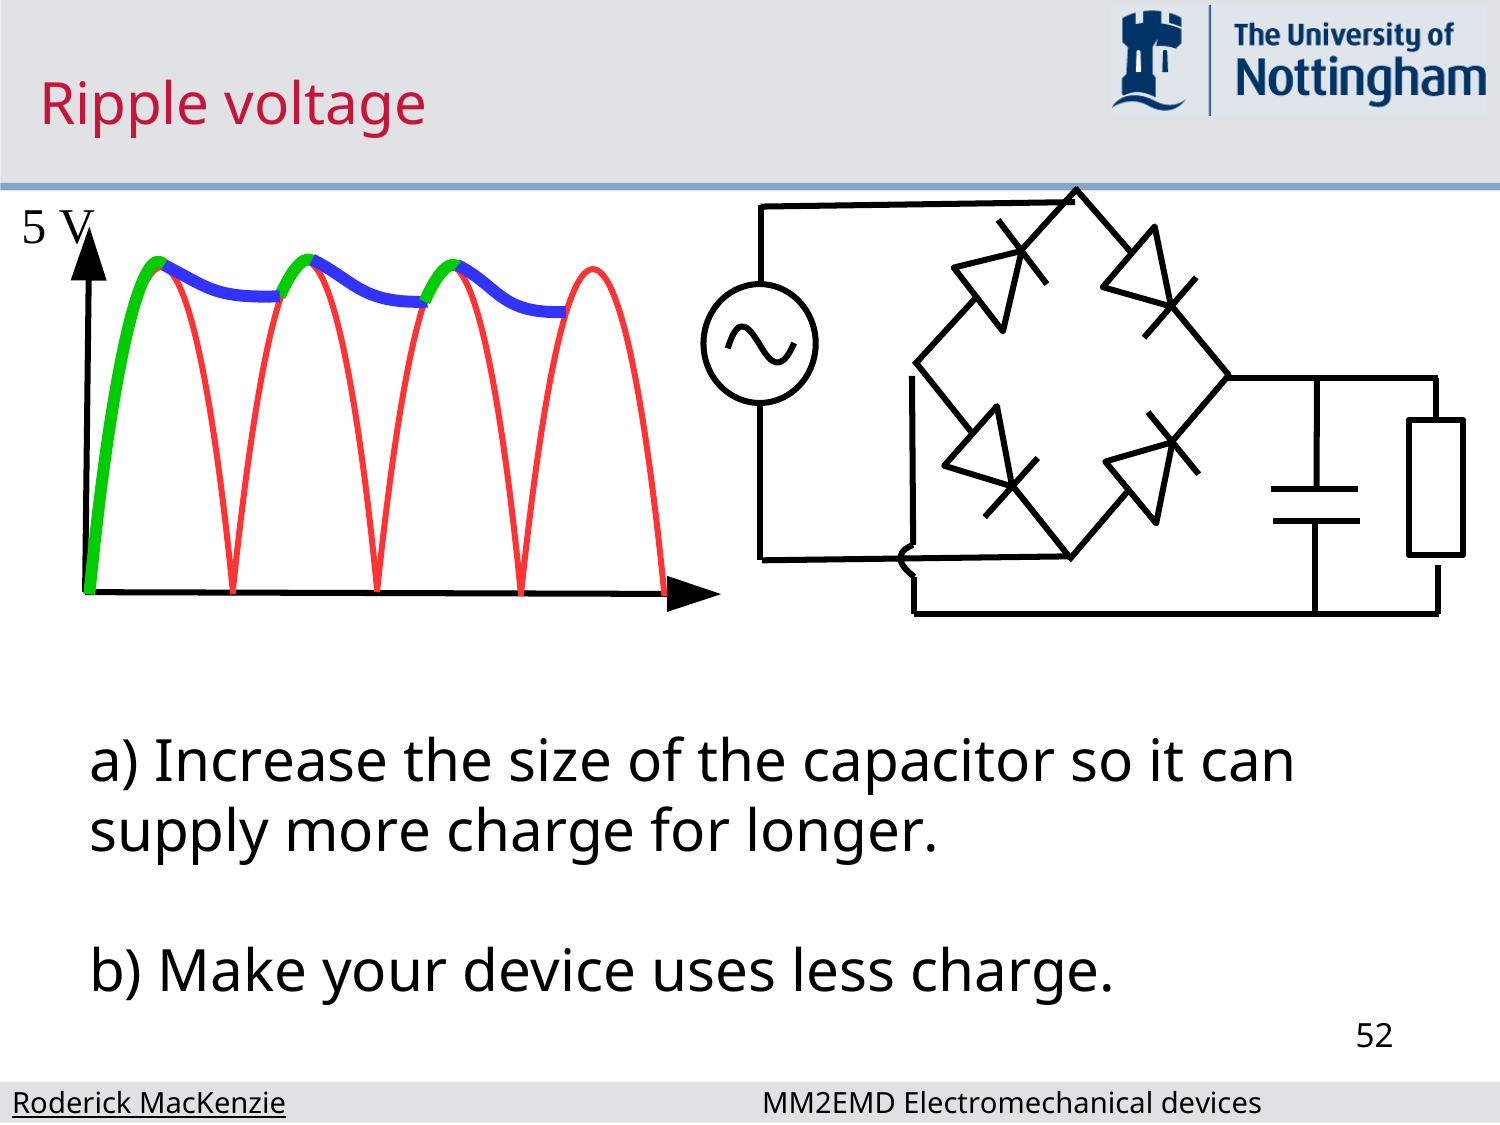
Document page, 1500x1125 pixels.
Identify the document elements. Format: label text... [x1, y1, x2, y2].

text_box 5 V [124, 271, 201, 379]
text_box 5 V [182, 282, 275, 379]
title Ripple voltage [24, 0, 1011, 212]
text_box [953, 252, 1021, 332]
title Ripple voltage [764, 207, 1011, 212]
text_box [1102, 226, 1170, 306]
text_box 5 V [6, 185, 316, 379]
text_box [944, 406, 1012, 486]
text_box 5 V [265, 266, 316, 379]
picture [1111, 4, 1487, 116]
text_box <number> [1340, 1006, 1500, 1077]
text_box a) Increase the size of the capacitor so it can supply more charge for longer. b) Make your device uses less charge. [74, 715, 1486, 1011]
text_box [1105, 443, 1172, 524]
